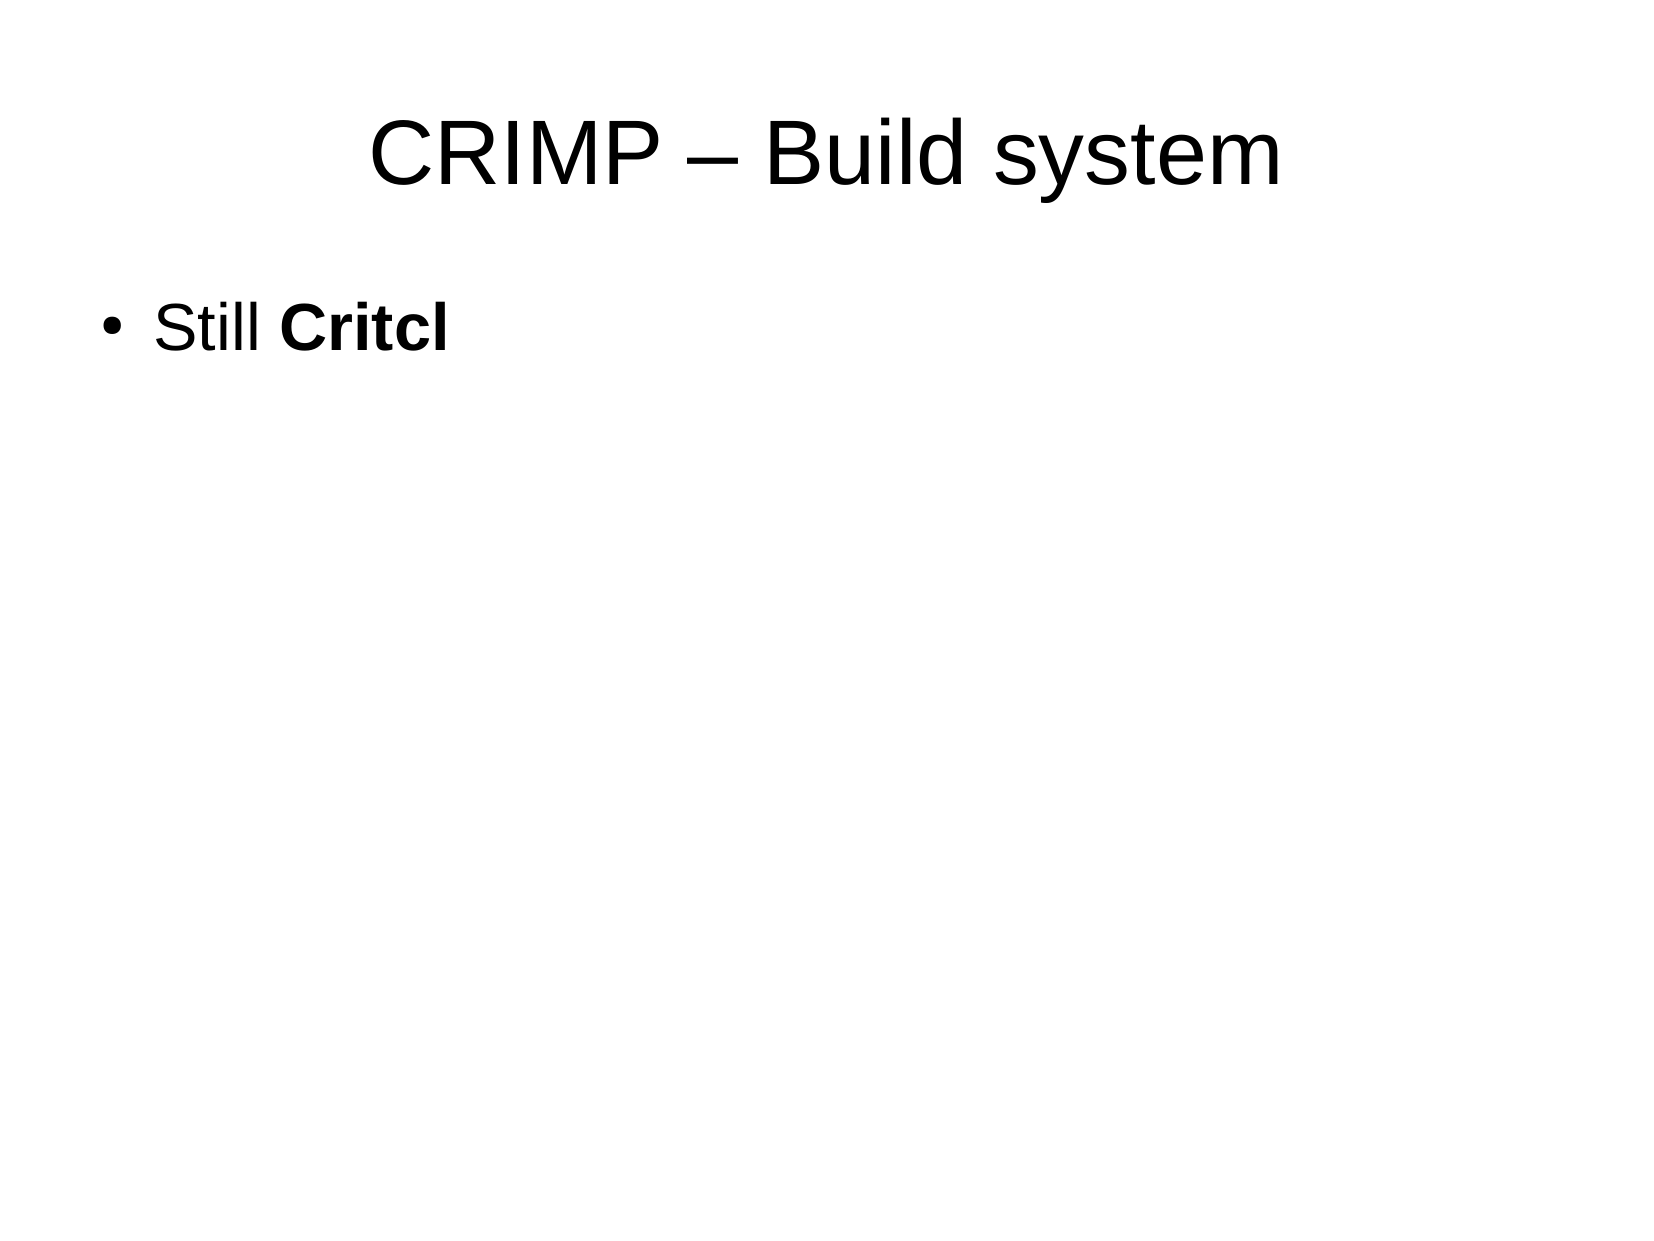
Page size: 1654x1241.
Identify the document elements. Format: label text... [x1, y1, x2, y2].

title CRIMP – Build system [82, 56, 1571, 250]
list Still Critcl [82, 290, 1571, 1094]
